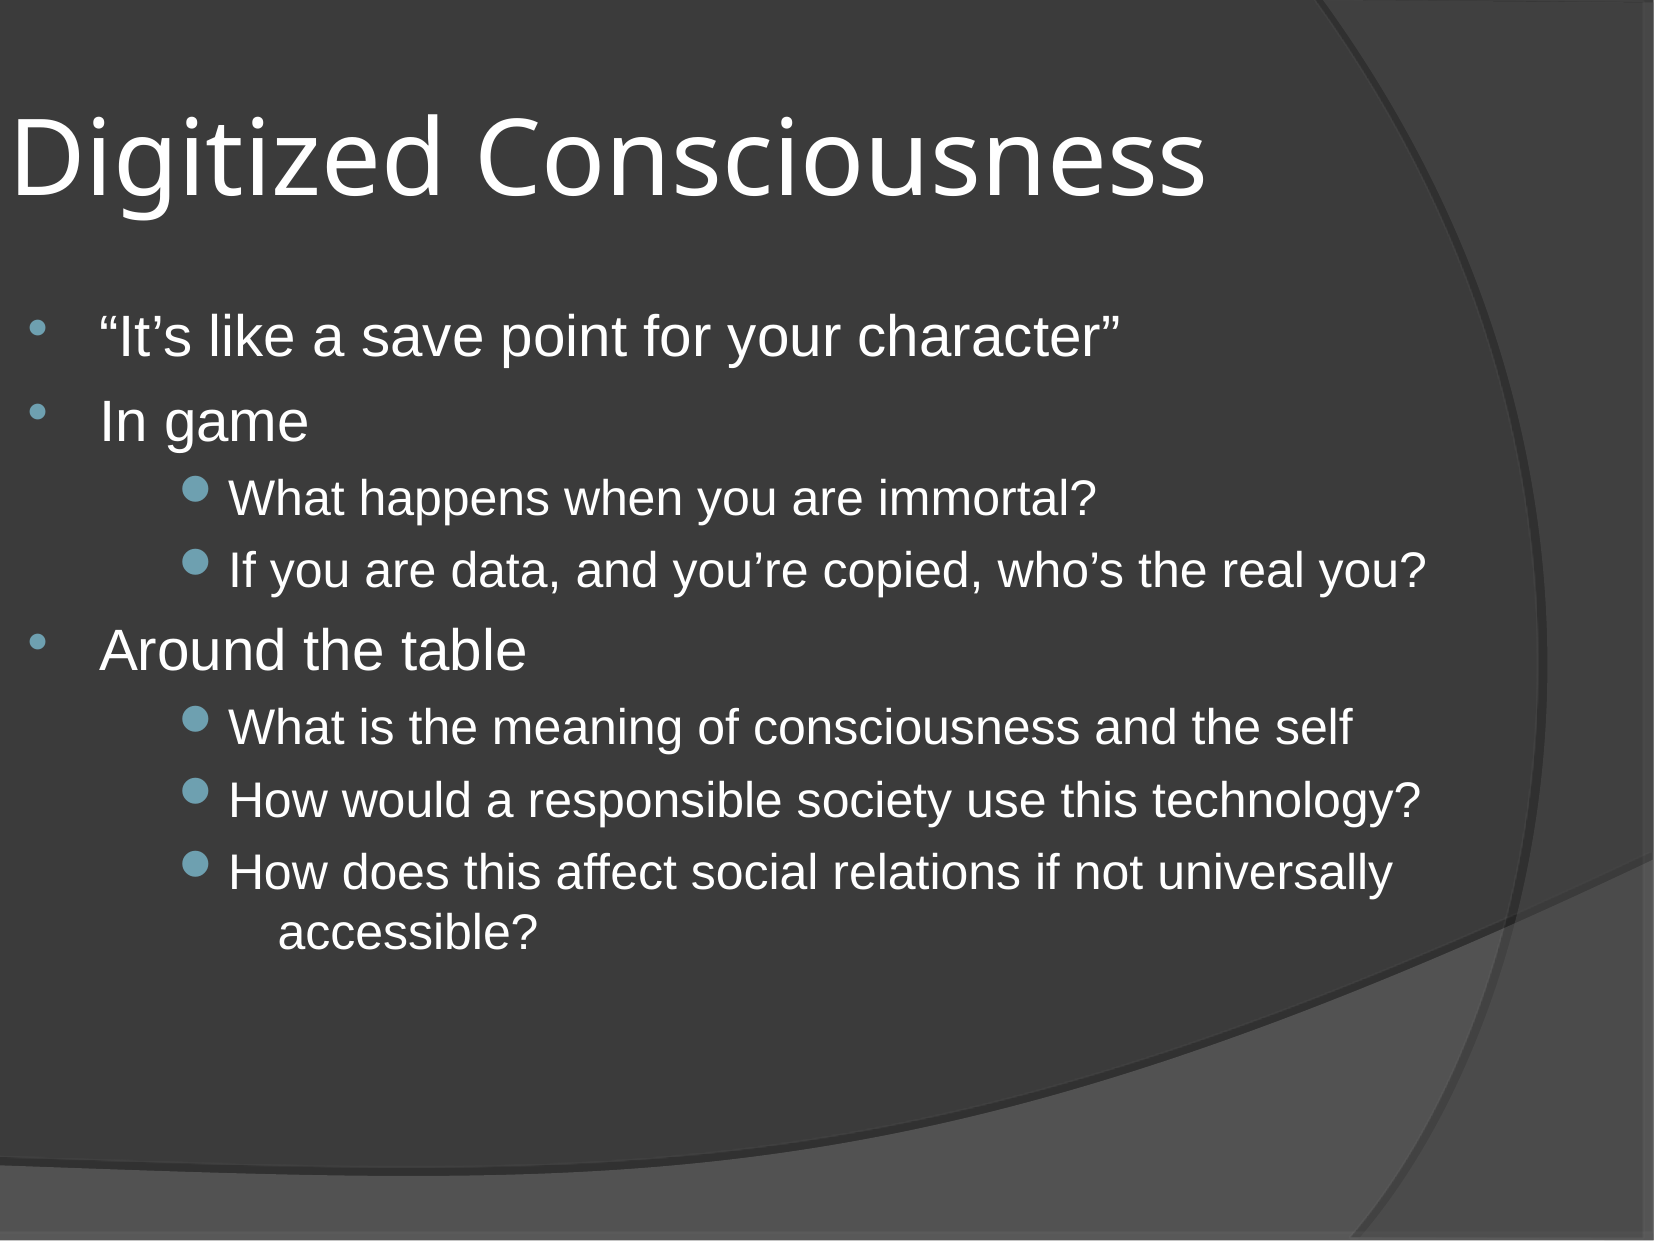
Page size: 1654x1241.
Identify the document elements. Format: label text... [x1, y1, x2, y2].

list “It’s like a save point for your character” In game What happens when you are immortal? If you are data, and you’re copied, who’s the real you? Around the table What is the meaning of consciousness and the self How would a responsible society use this technology? How does this affect social relations if not universally accessible? [0, 290, 1489, 1094]
title Digitized Consciousness [0, 56, 1489, 250]
